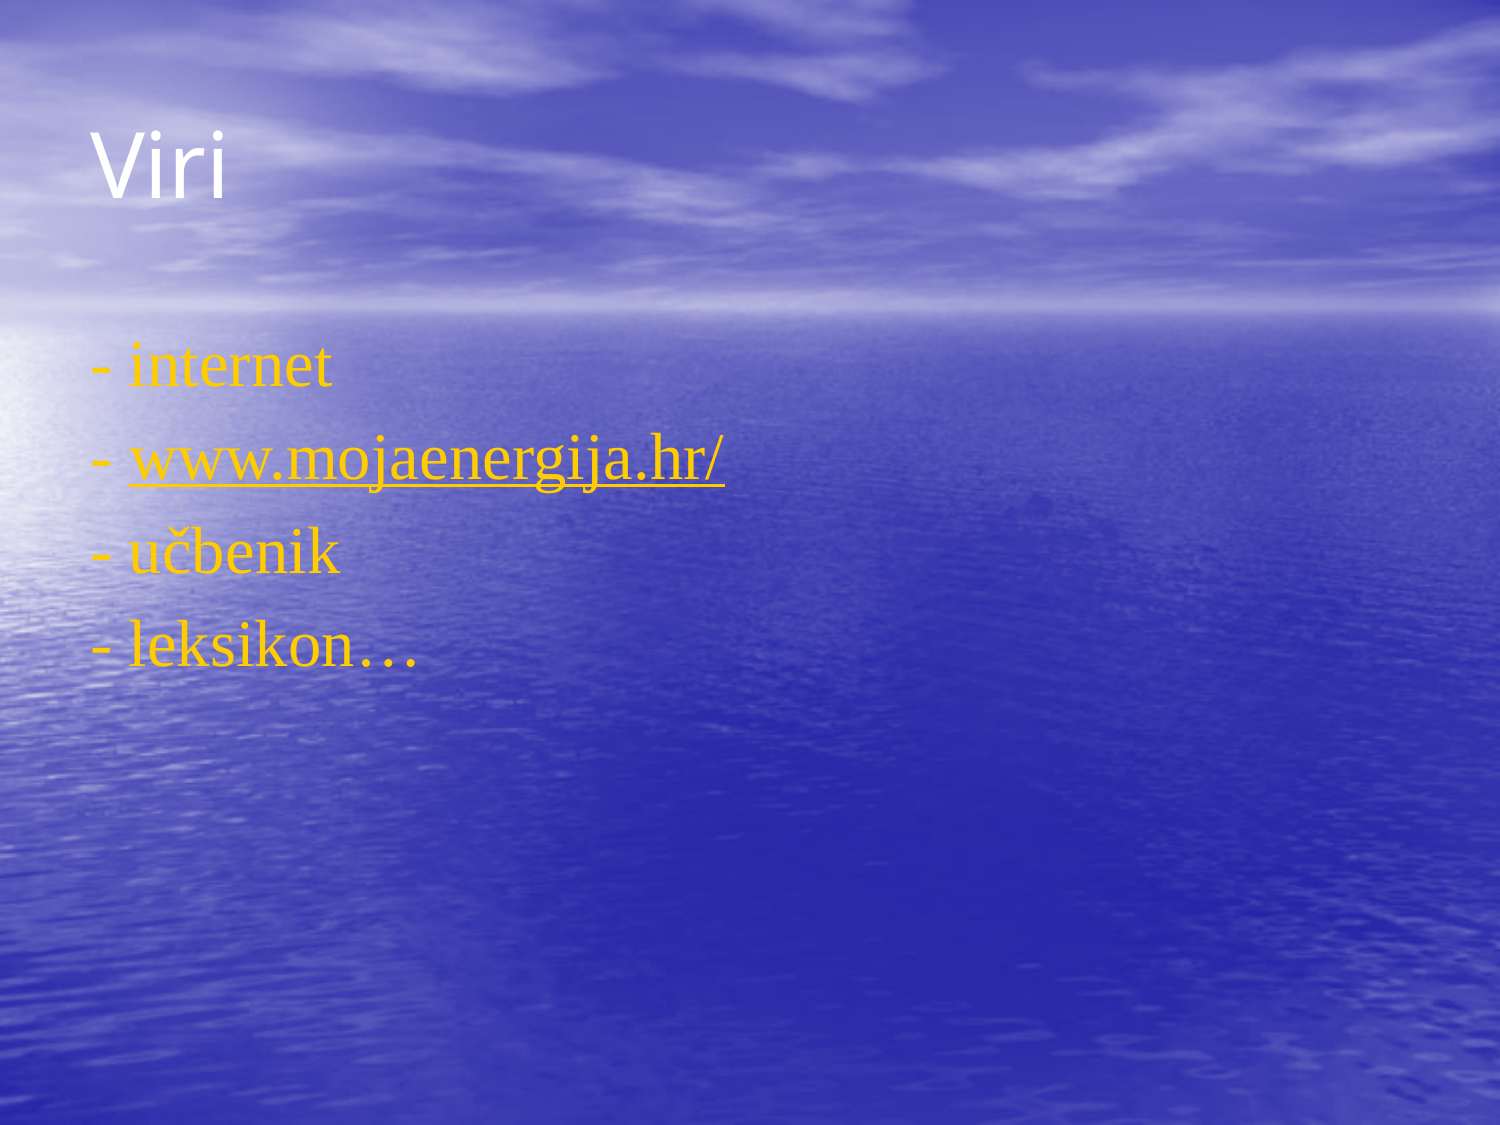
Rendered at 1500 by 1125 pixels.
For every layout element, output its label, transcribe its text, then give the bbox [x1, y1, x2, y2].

title Viri [75, 47, 1425, 275]
list - internet - www.mojaenergija.hr/ - učbenik - leksikon… [75, 312, 1425, 988]
picture [0, 0, 1500, 1125]
